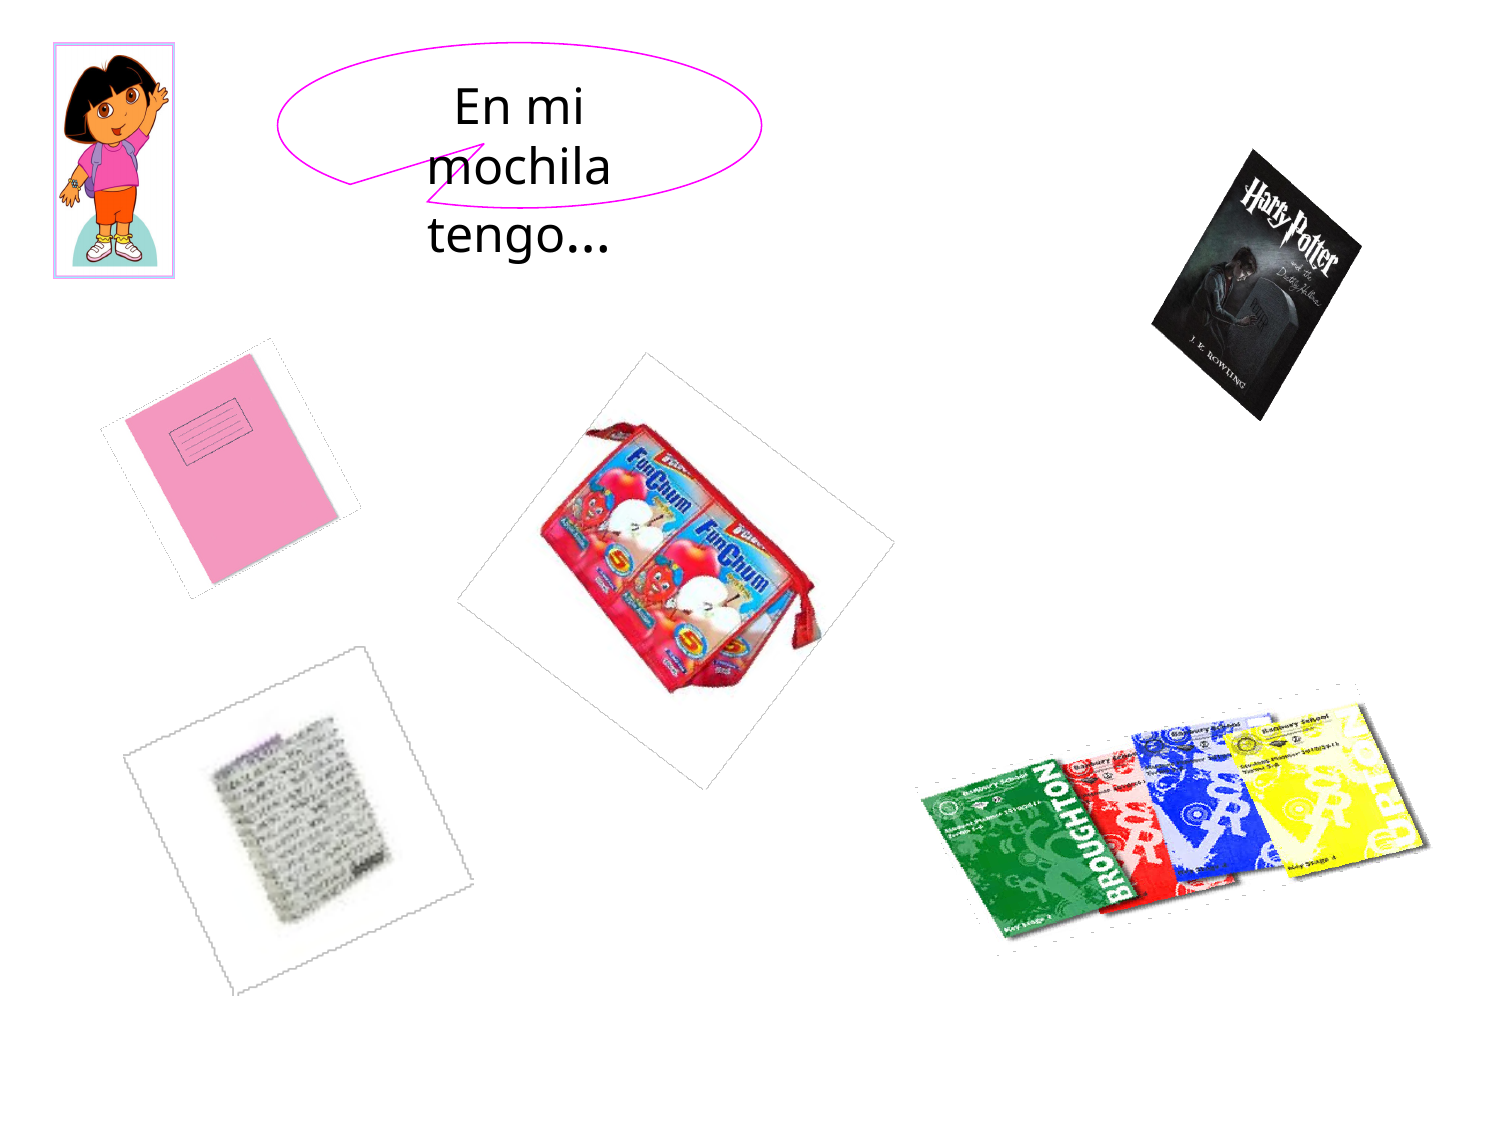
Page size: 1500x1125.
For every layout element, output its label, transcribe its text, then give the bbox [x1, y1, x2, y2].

text_box En mi mochila tengo… [277, 42, 762, 208]
picture [100, 338, 361, 599]
picture [123, 352, 895, 996]
picture [915, 680, 1433, 956]
picture [1151, 148, 1362, 421]
picture [53, 42, 175, 279]
